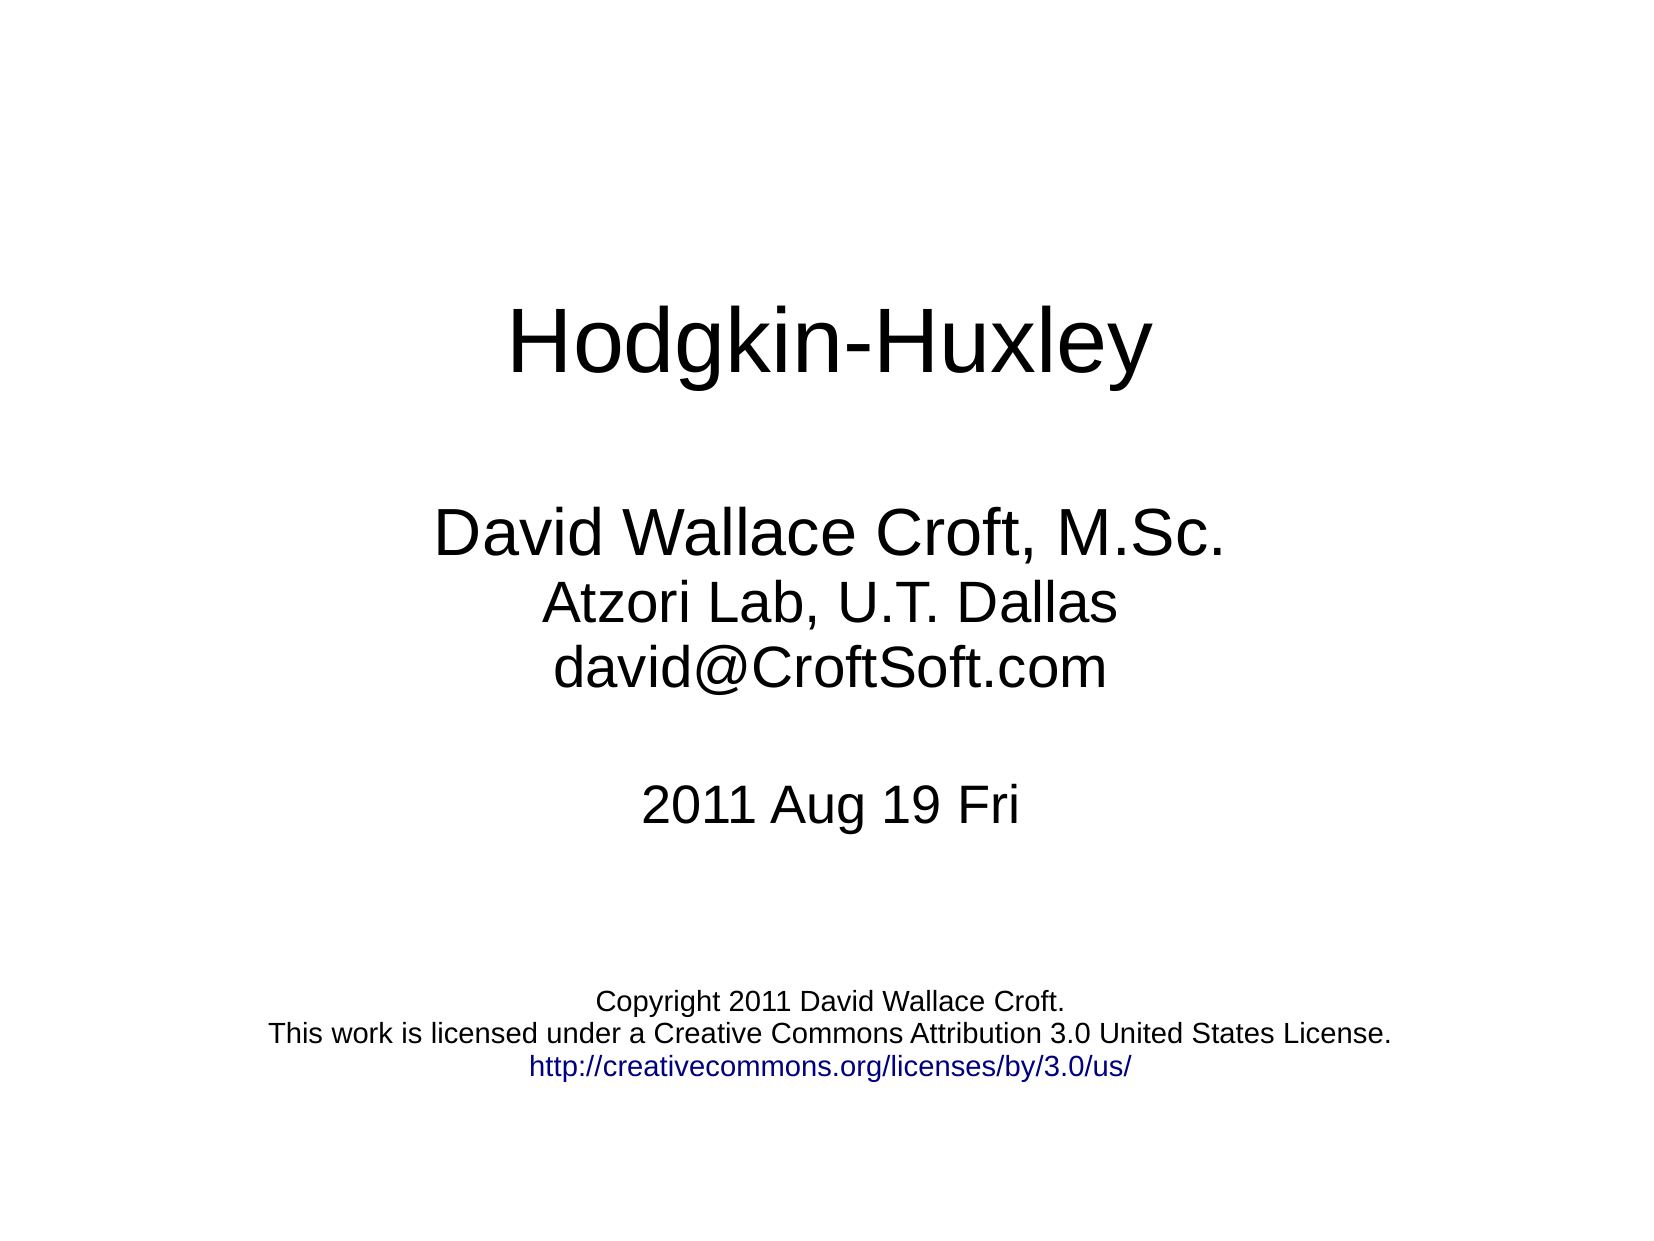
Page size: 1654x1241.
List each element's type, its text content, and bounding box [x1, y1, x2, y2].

subtitle Hodgkin-Huxley David Wallace Croft, M.Sc. Atzori Lab, U.T. Dallas david@CroftSoft.com 2011 Aug 19 Fri Copyright 2011 David Wallace Croft. This work is licensed under a Creative Commons Attribution 3.0 United States License. http://creativecommons.org/licenses/by/3.0/us/ [86, 70, 1576, 1201]
